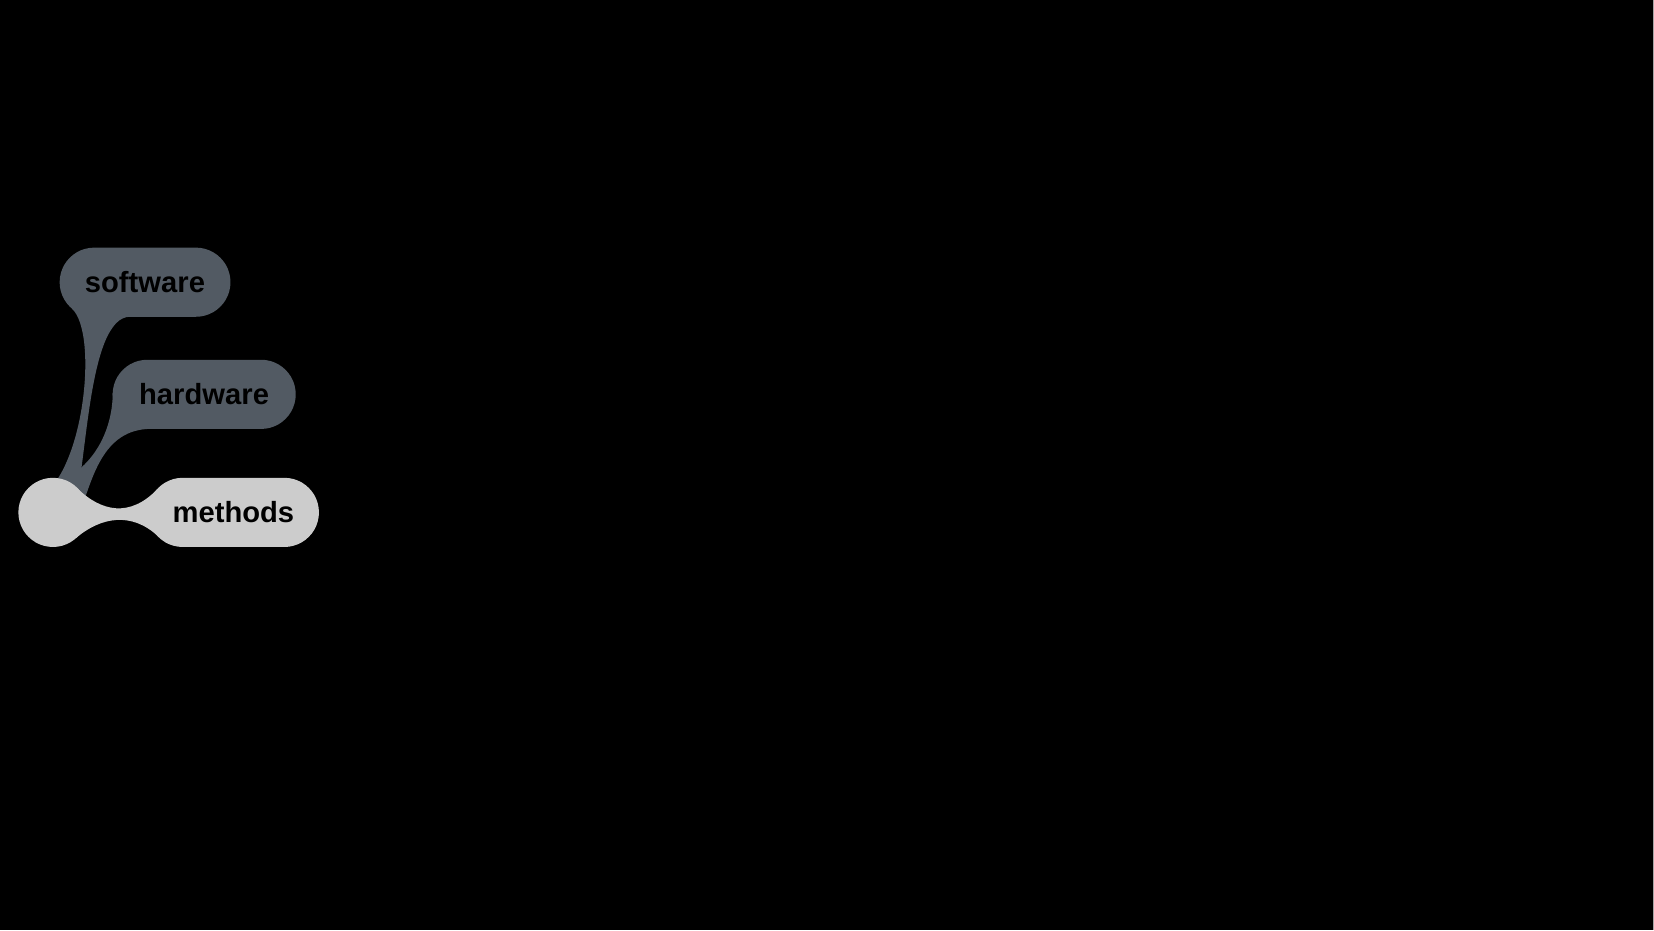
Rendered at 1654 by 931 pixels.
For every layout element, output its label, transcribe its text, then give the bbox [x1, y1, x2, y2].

text_box hardware [112, 359, 296, 429]
text_box [18, 311, 154, 547]
text_box software [59, 247, 231, 317]
text_box methods [148, 477, 319, 547]
